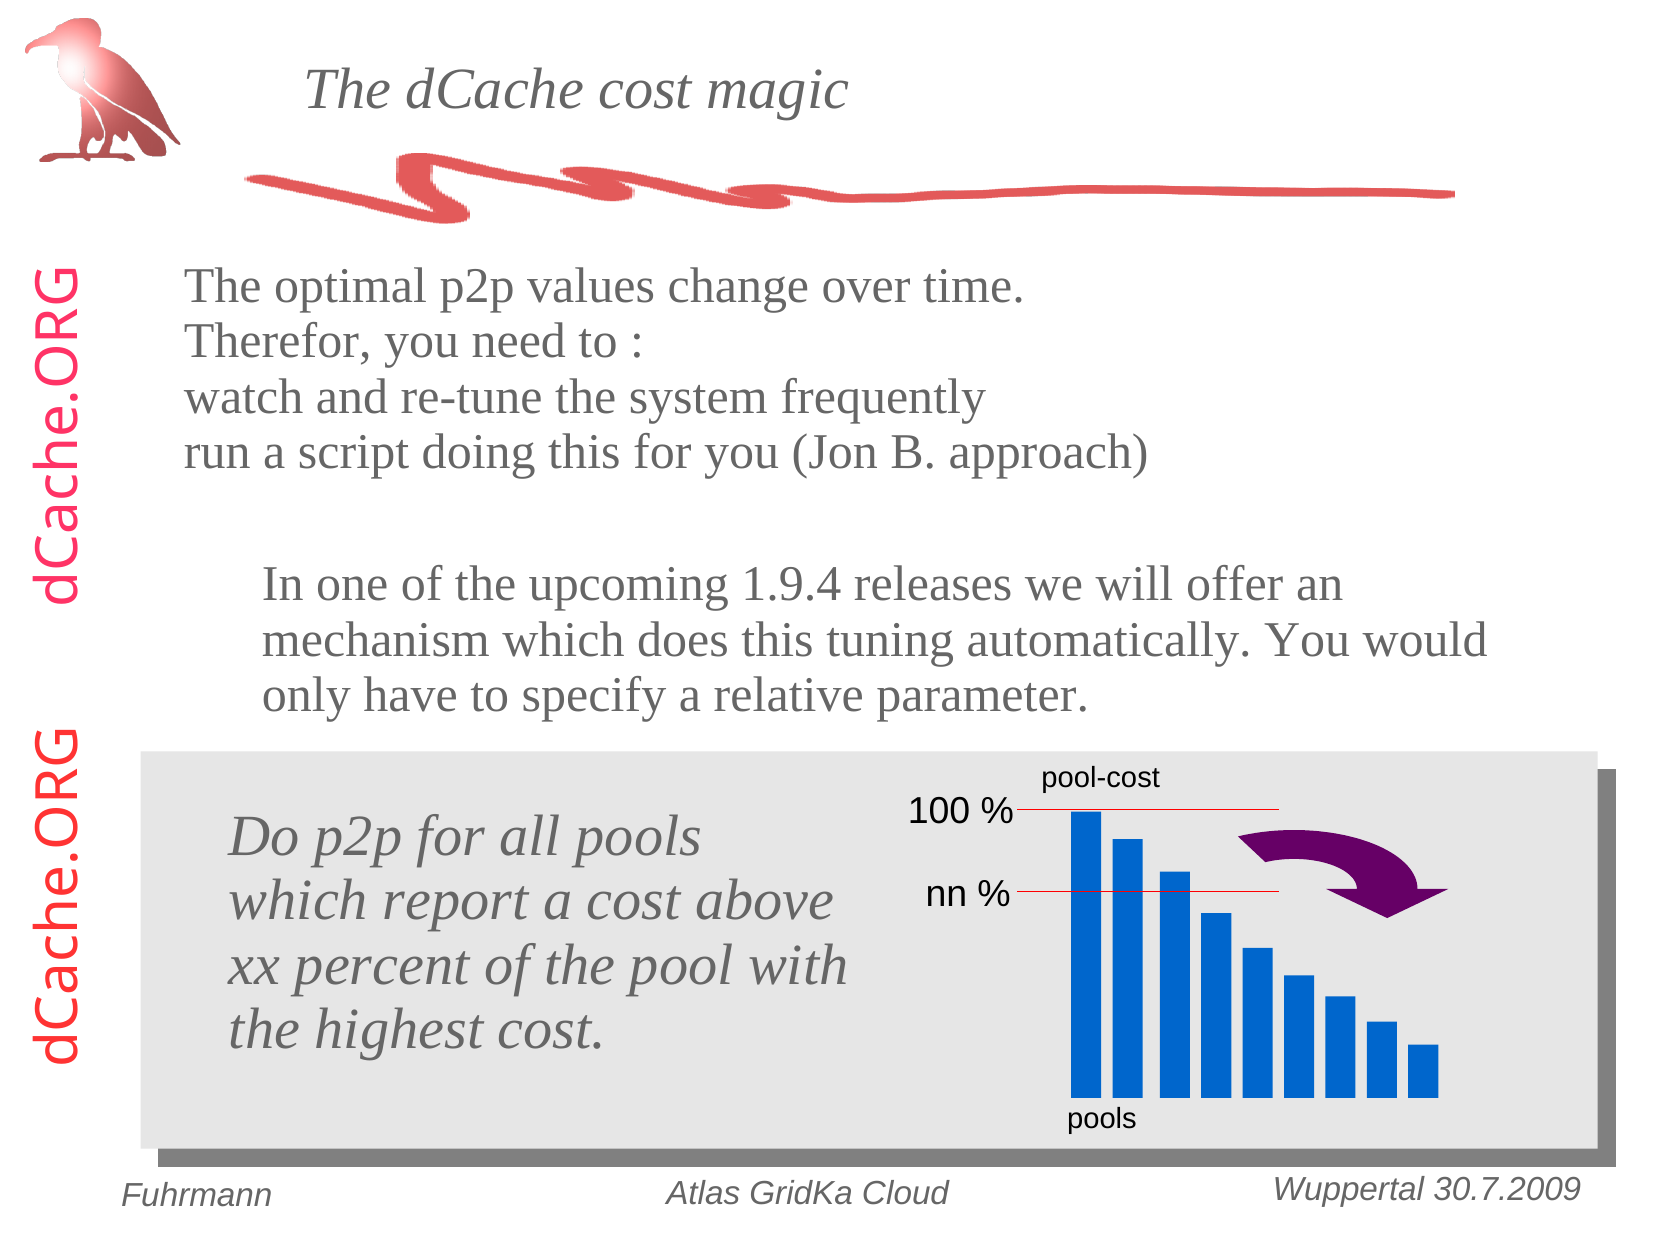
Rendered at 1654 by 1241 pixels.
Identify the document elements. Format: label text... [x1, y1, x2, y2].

text_box pool-cost [1026, 753, 1176, 802]
text_box The dCache cost magic [289, 49, 865, 132]
text_box 100 % [893, 782, 1029, 841]
text_box The optimal p2p values change over time. Therefor, you need to : watch and re-tune the system frequently run a script doing this for you (Jon B. approach) [169, 250, 1200, 496]
text_box nn % [910, 865, 1047, 932]
text_box In one of the upcoming 1.9.4 releases we will offer an mechanism which does this tuning automatically. You would only have to specify a relative parameter. [247, 548, 1581, 793]
text_box [140, 751, 1598, 1149]
text_box Do p2p for all pools which report a cost above xx percent of the pool with the highest cost. [214, 795, 866, 1148]
text_box pools [1052, 1095, 1152, 1144]
